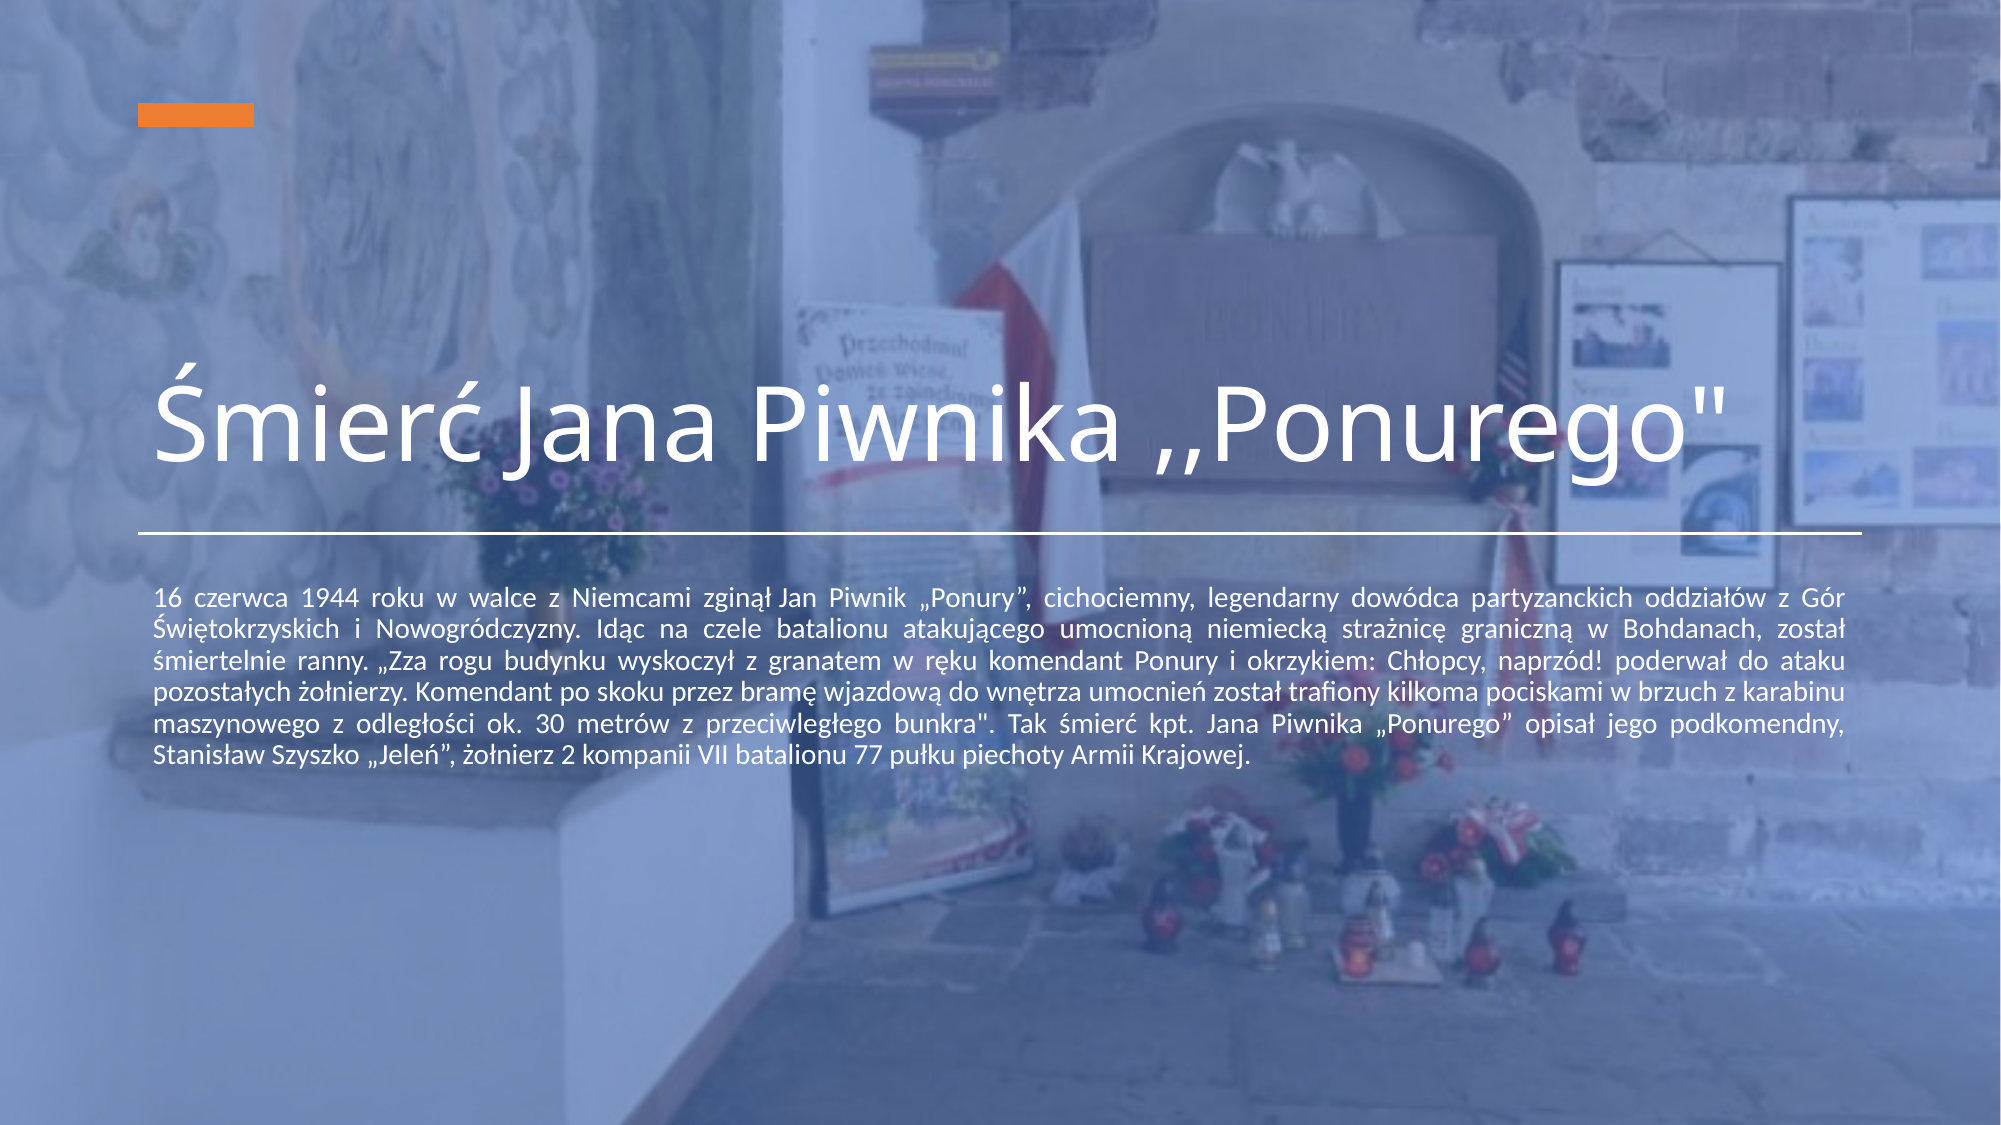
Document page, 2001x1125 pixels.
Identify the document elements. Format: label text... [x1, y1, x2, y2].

title Śmierć Jana Piwnika ,,Ponurego" [138, 154, 1862, 492]
text_box [138, 103, 254, 127]
picture [0, 0, 2000, 1125]
list 16 czerwca 1944 roku w walce z Niemcami zginął Jan Piwnik „Ponury”, cichociemny, legendarny dowódca partyzanckich oddziałów z Gór Świętokrzyskich i Nowogródczyzny. Idąc na czele batalionu atakującego umocnioną niemiecką strażnicę graniczną w Bohdanach, został śmiertelnie ranny. „Zza rogu budynku wyskoczył z granatem w ręku komendant Ponury i okrzykiem: Chłopcy, naprzód! poderwał do ataku pozostałych żołnierzy. Komendant po skoku przez bramę wjazdową do wnętrza umocnień został trafiony kilkoma pociskami w brzuch z karabinu maszynowego z odległości ok. 30 metrów z przeciwległego bunkra". Tak śmierć kpt. Jana Piwnika „Ponurego” opisał jego podkomendny, Stanisław Szyszko „Jeleń”, żołnierz 2 kompanii VII batalionu 77 pułku piechoty Armii Krajowej. [138, 574, 1862, 1013]
